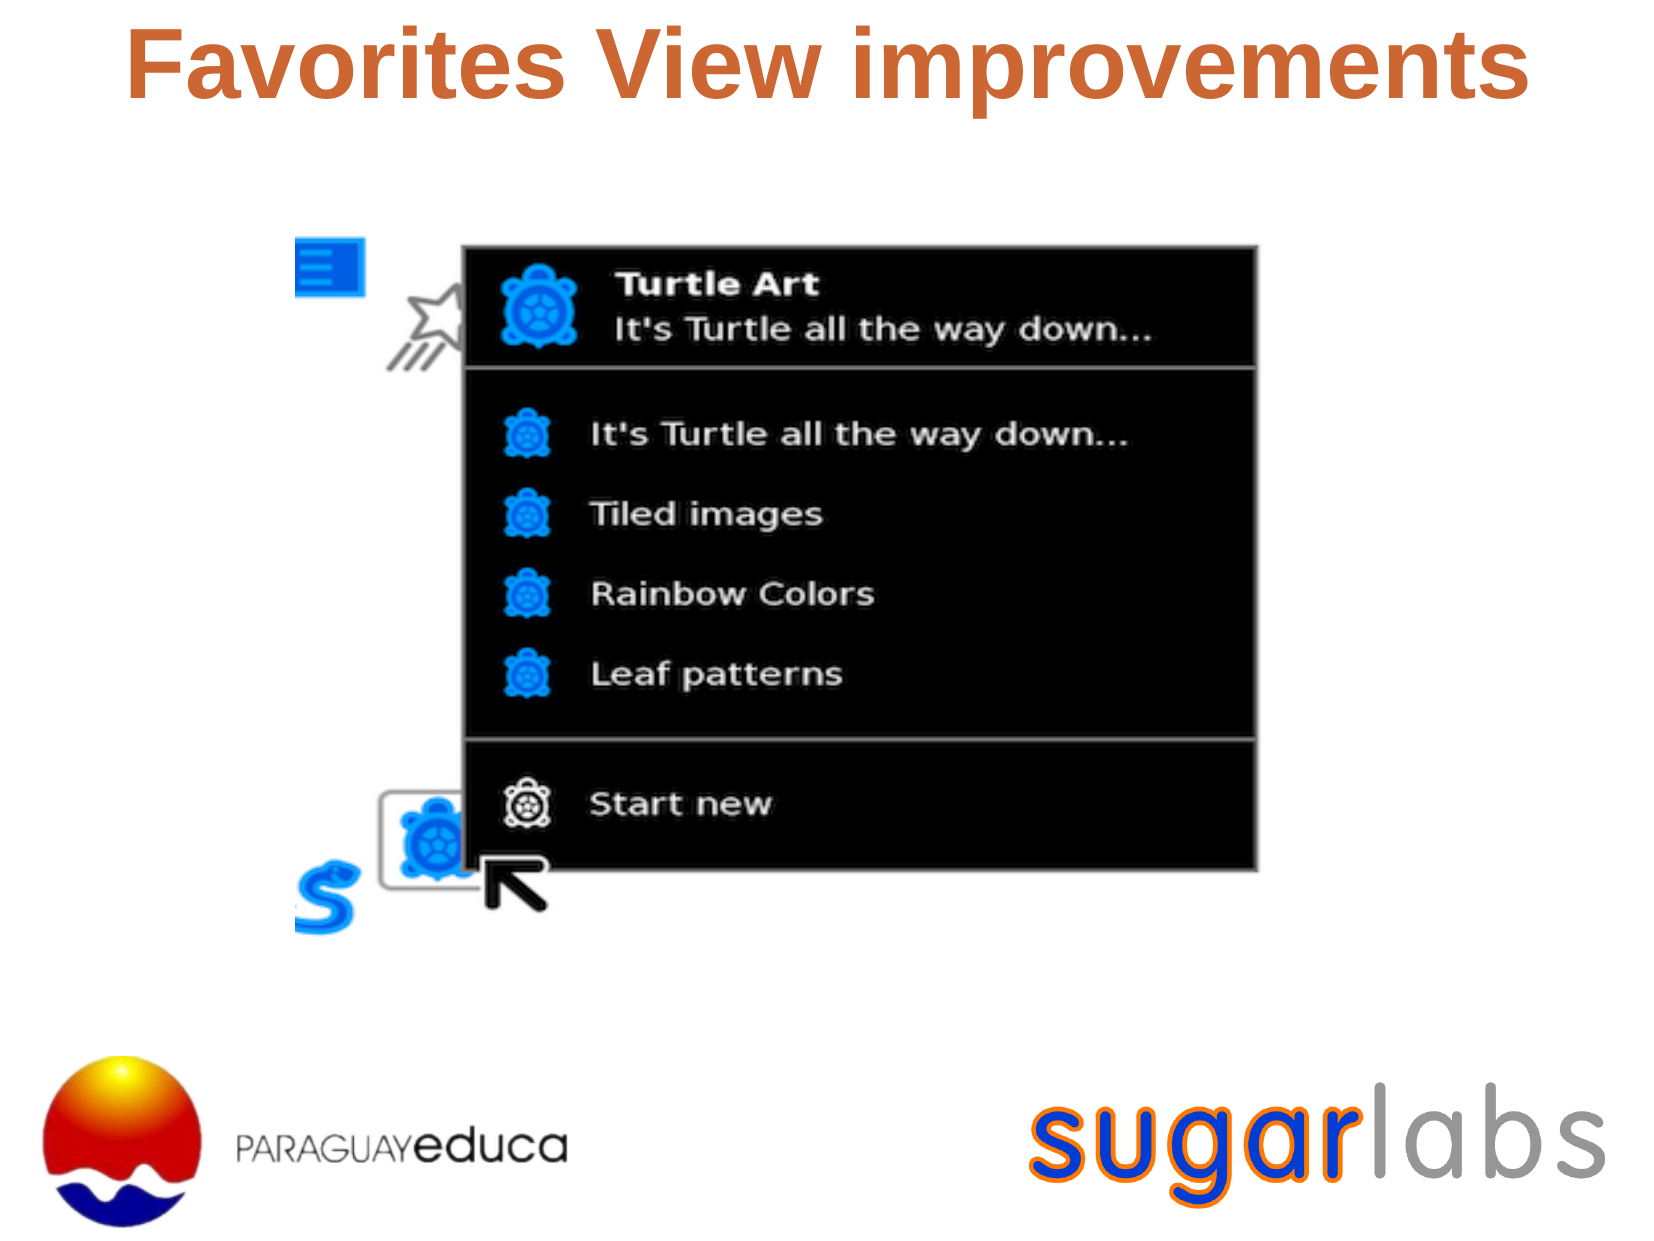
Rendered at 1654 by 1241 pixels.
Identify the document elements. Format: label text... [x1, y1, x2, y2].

picture [295, 177, 1359, 975]
title Favorites View improvements [84, 0, 1573, 136]
picture [978, 1031, 1654, 1241]
picture [33, 1056, 579, 1236]
